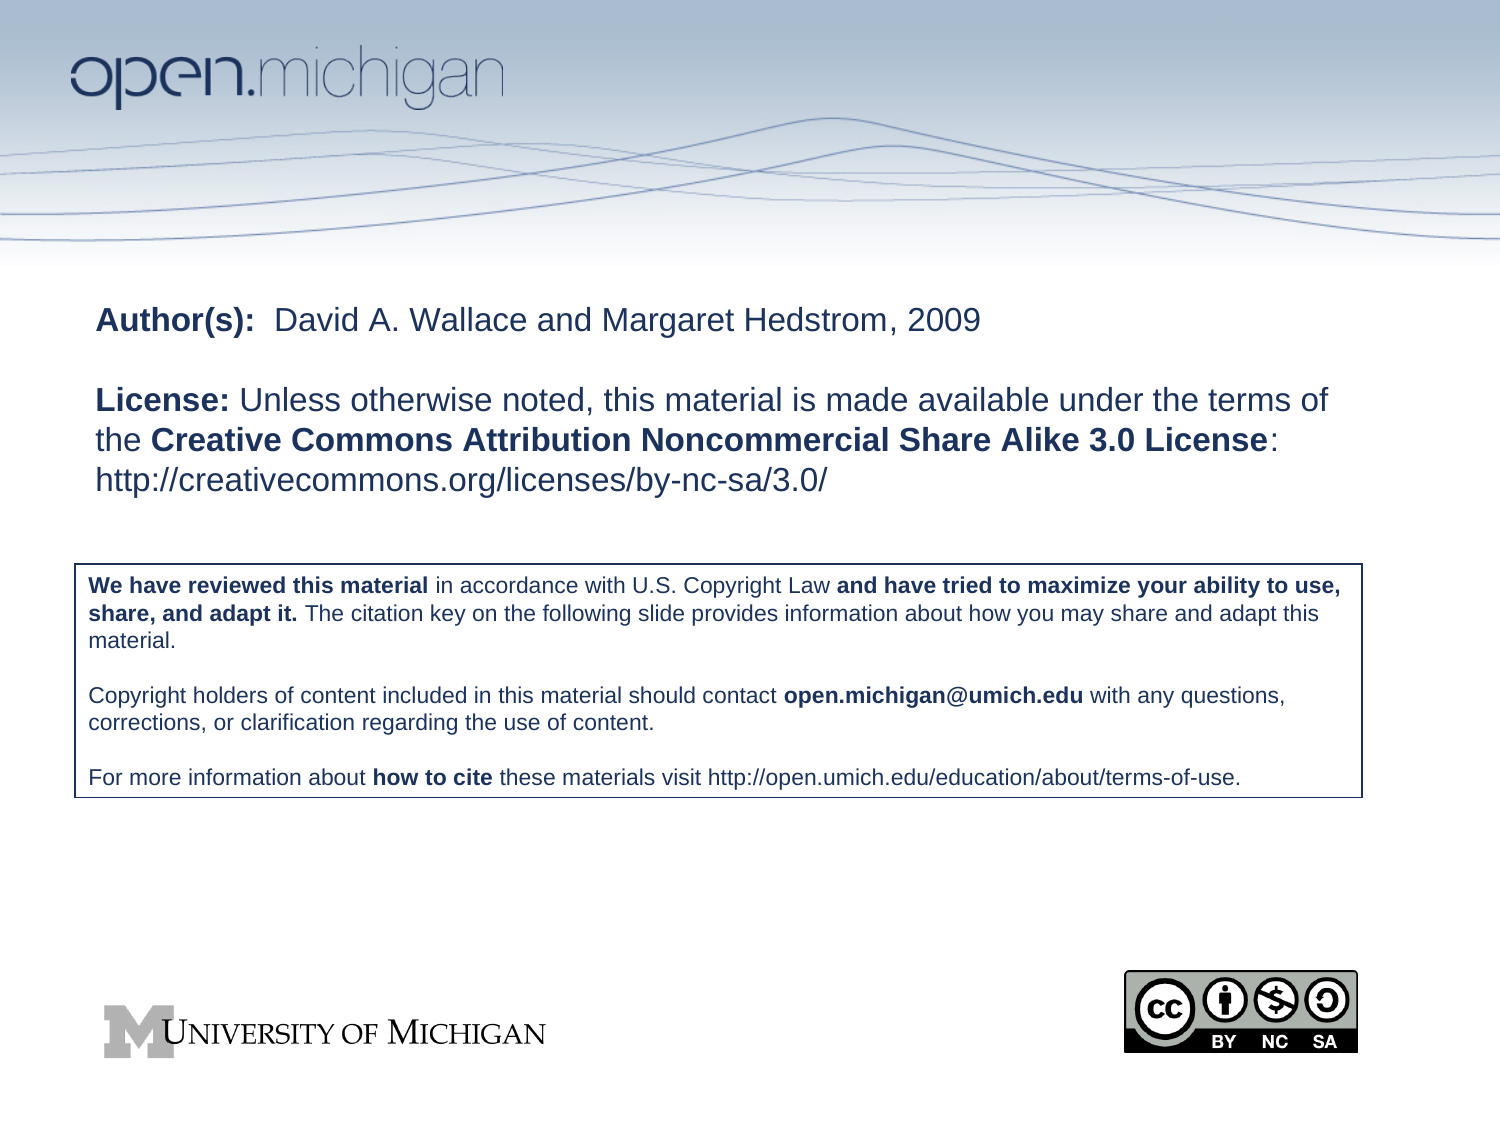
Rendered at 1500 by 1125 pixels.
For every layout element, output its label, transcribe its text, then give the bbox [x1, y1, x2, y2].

text_box Author(s): David A. Wallace and Margaret Hedstrom, 2009 License: Unless otherwise noted, this material is made available under the terms of the Creative Commons Attribution Noncommercial Share Alike 3.0 License: http://creativecommons.org/licenses/by-nc-sa/3.0/ [81, 291, 1351, 505]
picture [1124, 970, 1358, 1053]
text_box We have reviewed this material in accordance with U.S. Copyright Law and have tried to maximize your ability to use, share, and adapt it. The citation key on the following slide provides information about how you may share and adapt this material. Copyright holders of content included in this material should contact open.michigan@umich.edu with any questions, corrections, or clarification regarding the use of content. For more information about how to cite these materials visit http://open.umich.edu/education/about/terms-of-use. [75, 563, 1362, 798]
picture [103, 1004, 546, 1059]
picture [0, 0, 1500, 266]
